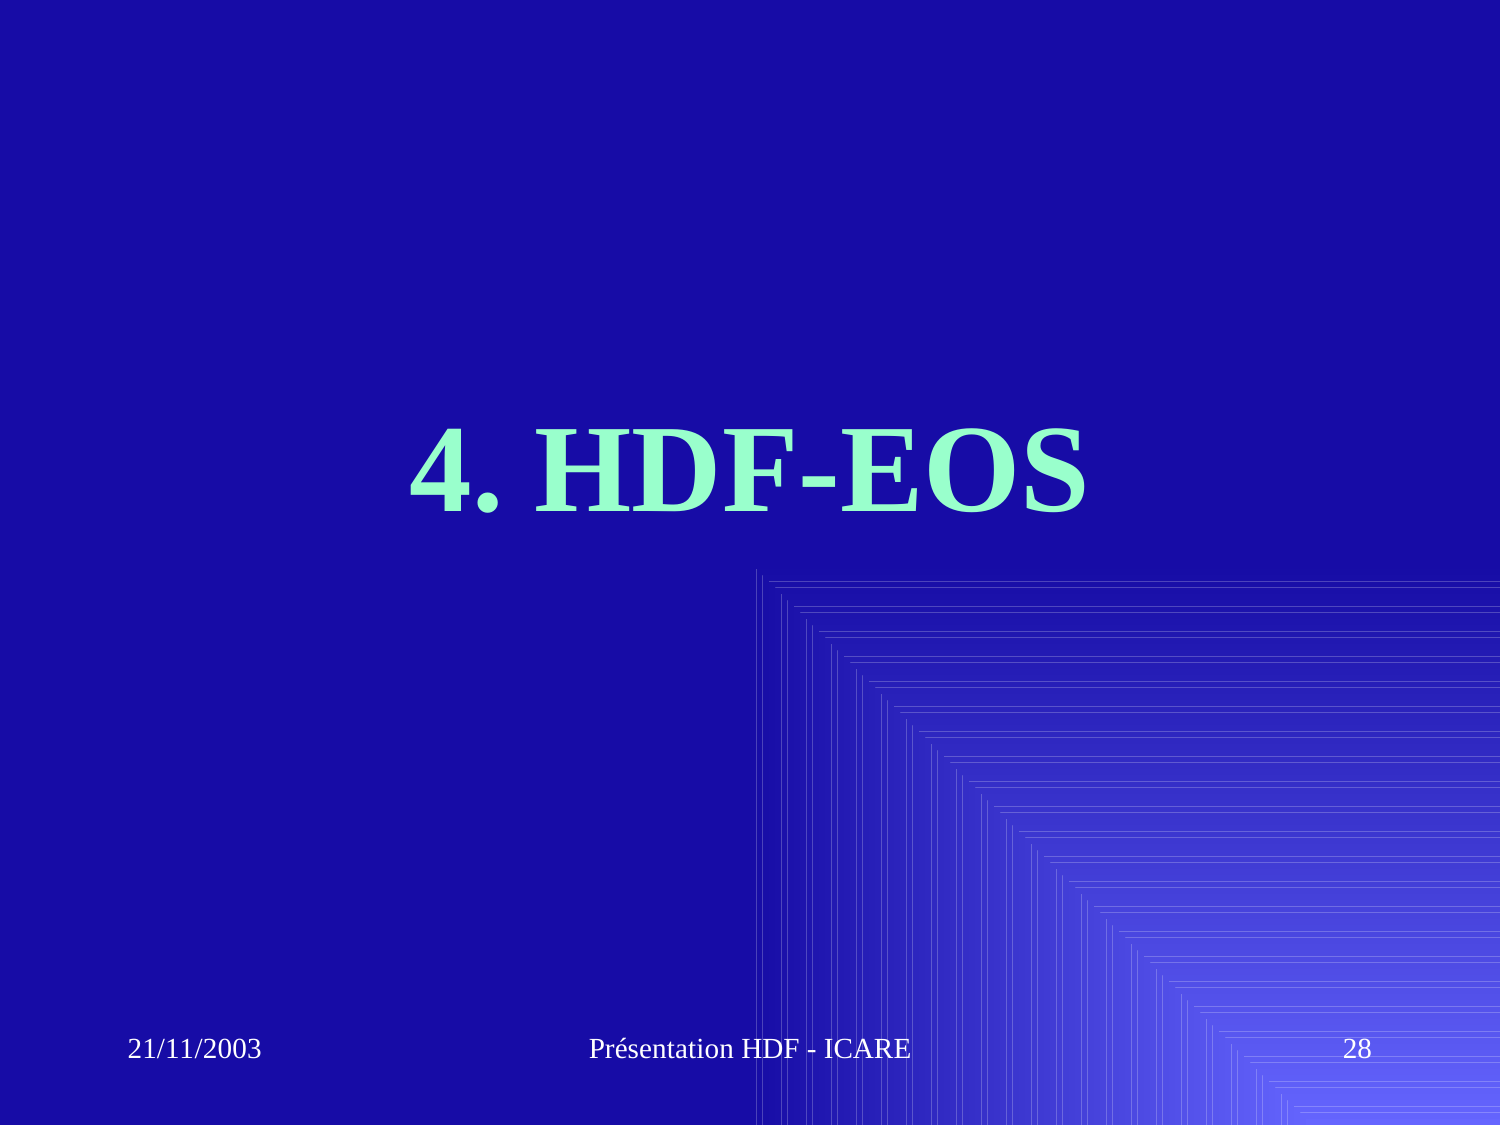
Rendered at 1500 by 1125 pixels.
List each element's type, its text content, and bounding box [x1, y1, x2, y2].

title 4. HDF-EOS [0, 374, 1500, 563]
